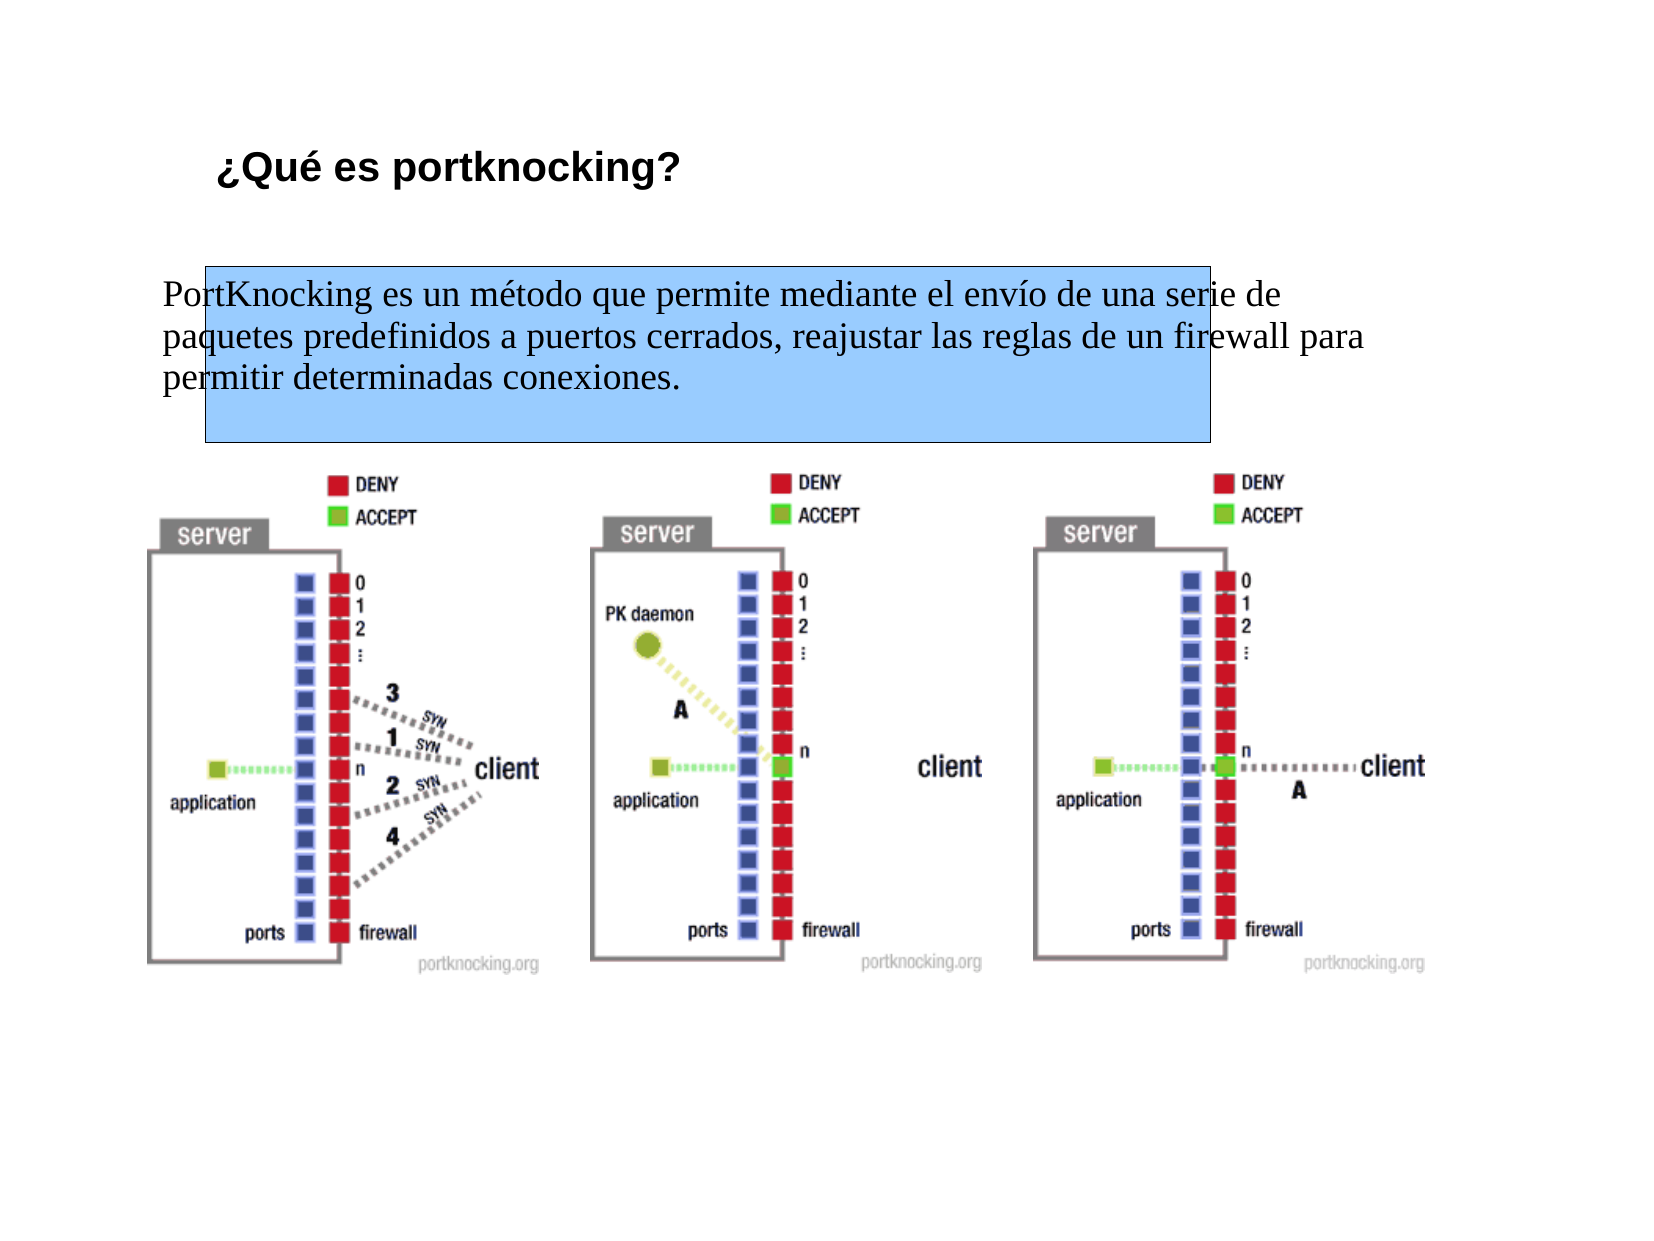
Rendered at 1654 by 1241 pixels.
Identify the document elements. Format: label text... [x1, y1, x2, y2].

picture [590, 472, 982, 973]
picture [1033, 472, 1425, 974]
chart [205, 417, 1211, 443]
text_box ¿Qué es portknocking? [200, 135, 1264, 205]
picture [147, 474, 539, 975]
text_box PortKnocking es un método que permite mediante el envío de una serie de paquetes predefinidos a puertos cerrados, reajustar las reglas de un firewall para permitir determinadas conexiones. [147, 265, 1388, 417]
